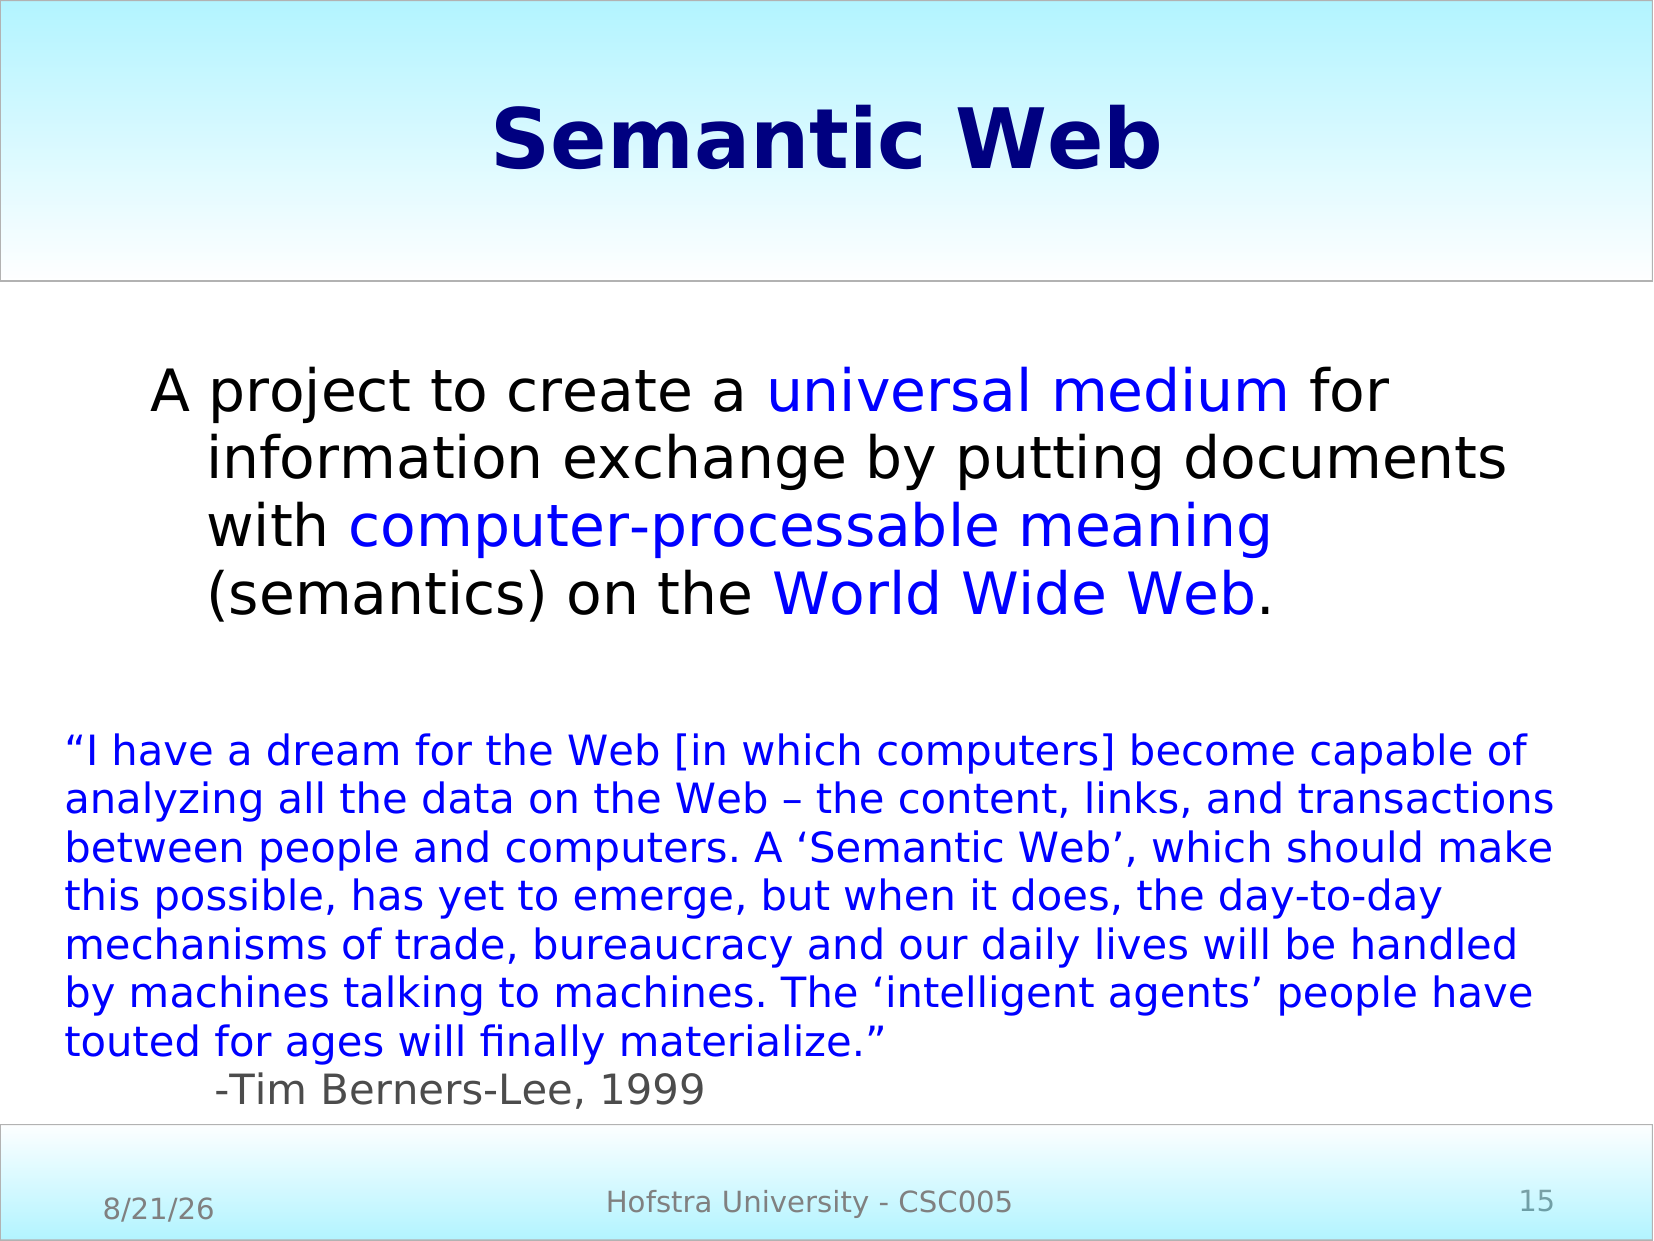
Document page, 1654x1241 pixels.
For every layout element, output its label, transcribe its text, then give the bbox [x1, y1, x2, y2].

title Semantic Web [78, 84, 1576, 195]
text_box “I have a dream for the Web [in which computers] become capable of analyzing all the data on the Web – the content, links, and transactions between people and computers. A ‘Semantic Web’, which should make this possible, has yet to emerge, but when it does, the day-to-day mechanisms of trade, bureaucracy and our daily lives will be handled by machines talking to machines. The ‘intelligent agents’ people have touted for ages will finally materialize.” -Tim Berners-Lee, 1999 [49, 719, 1588, 1122]
list A project to create a universal medium for information exchange by putting documents with computer-processable meaning (semantics) on the World Wide Web. [150, 356, 1555, 681]
